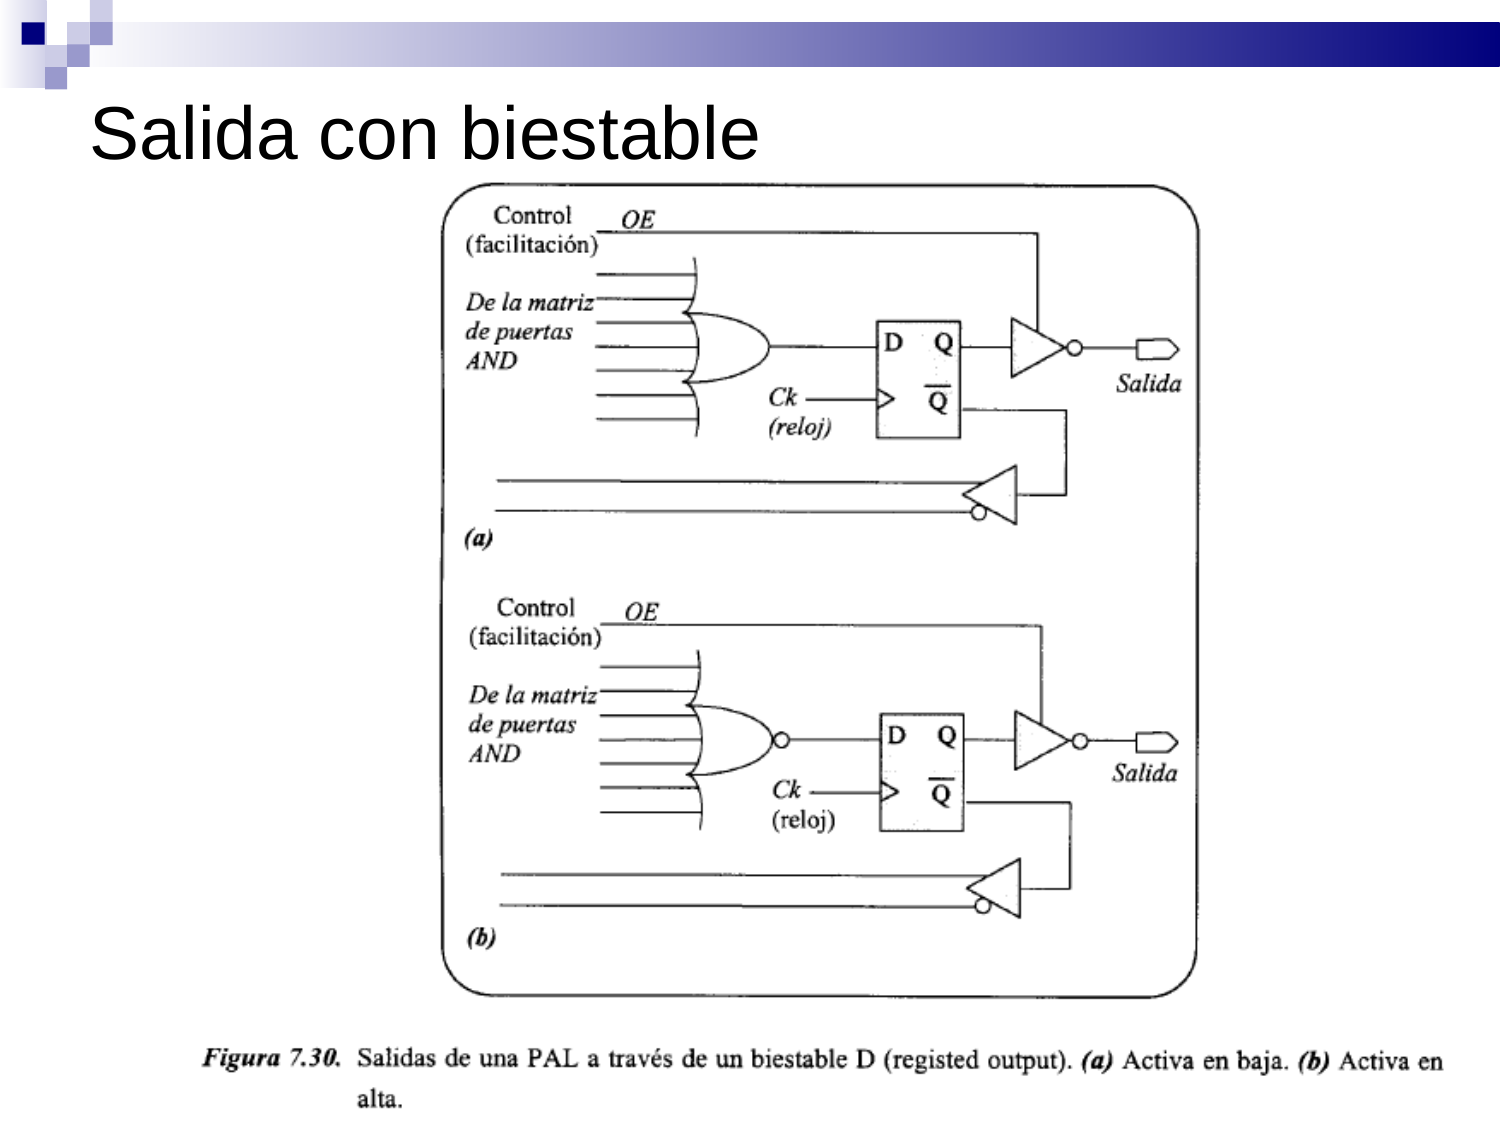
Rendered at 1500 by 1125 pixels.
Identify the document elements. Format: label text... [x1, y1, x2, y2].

title Salida con biestable [74, 75, 1425, 185]
picture [183, 161, 1471, 1125]
